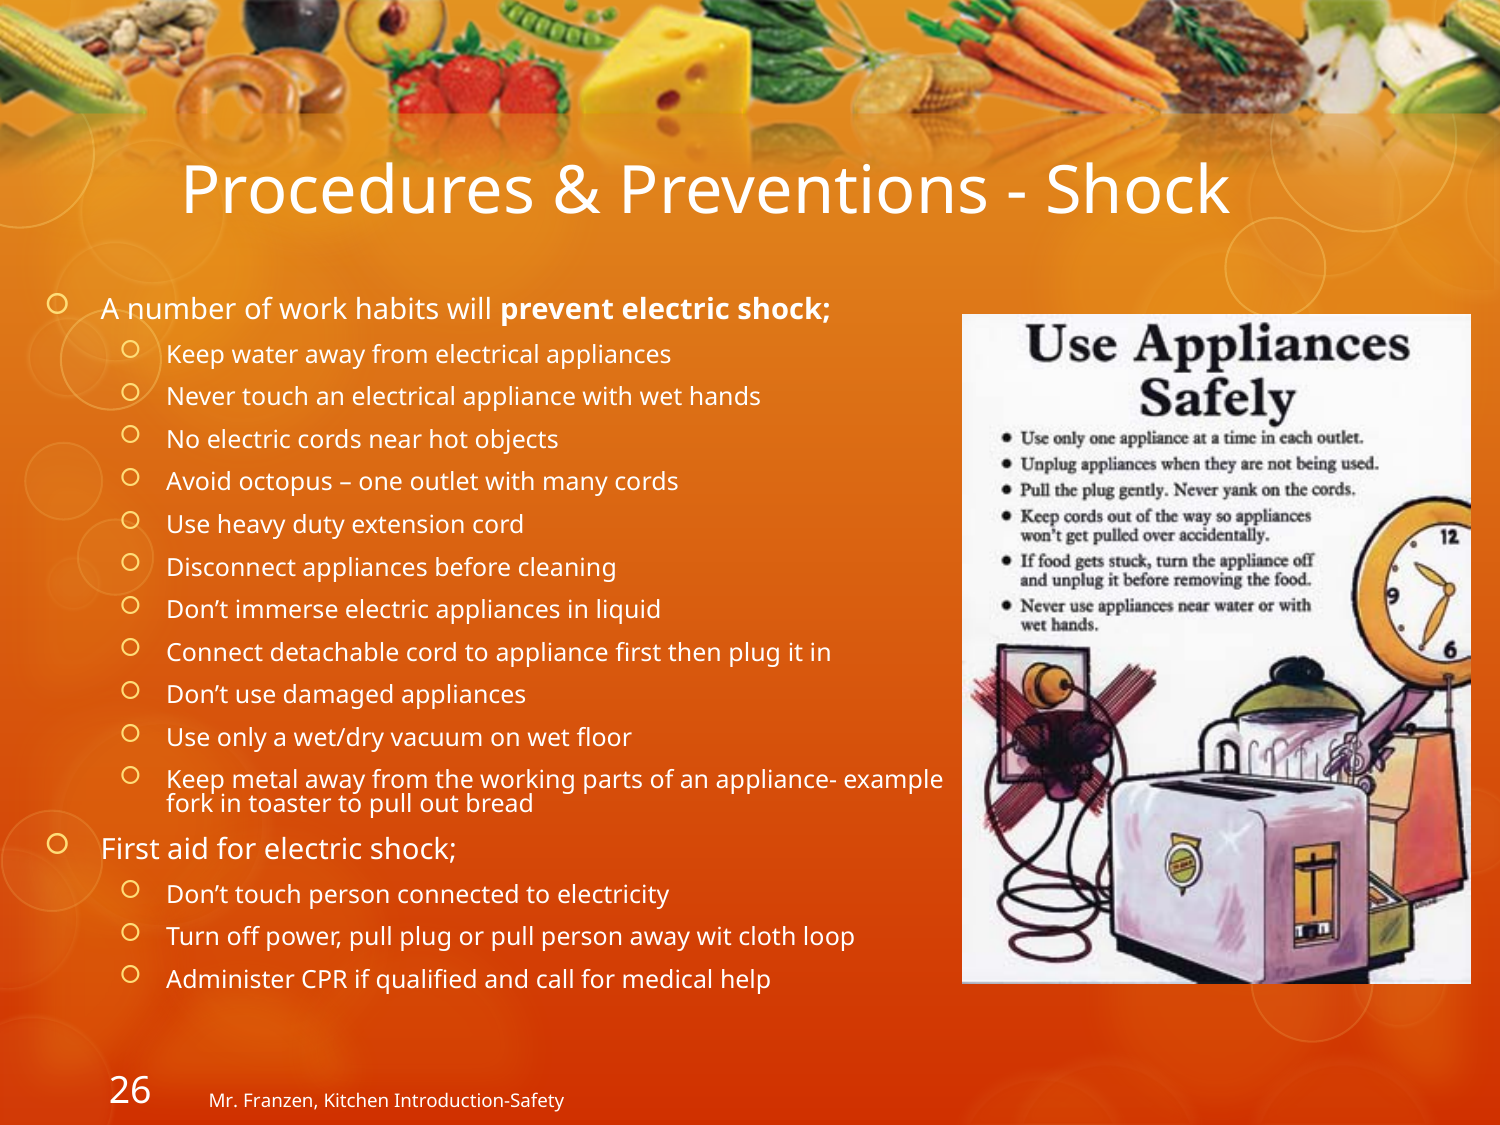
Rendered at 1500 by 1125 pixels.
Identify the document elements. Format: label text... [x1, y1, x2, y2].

list A number of work habits will prevent electric shock; Keep water away from electrical appliances Never touch an electrical appliance with wet hands No electric cords near hot objects Avoid octopus – one outlet with many cords Use heavy duty extension cord Disconnect appliances before cleaning Don’t immerse electric appliances in liquid Connect detachable cord to appliance first then plug it in Don’t use damaged appliances Use only a wet/dry vacuum on wet floor Keep metal away from the working parts of an appliance- example fork in toaster to pull out bread First aid for electric shock; Don’t touch person connected to electricity Turn off power, pull plug or pull person away wit cloth loop Administer CPR if qualified and call for medical help [29, 243, 987, 1047]
picture [0, 0, 1500, 1125]
text_box Mr. Franzen, Kitchen Introduction-Safety [194, 1058, 1057, 1119]
text_box <number> [93, 1058, 194, 1119]
title Procedures & Preventions - Shock [165, 110, 1335, 263]
